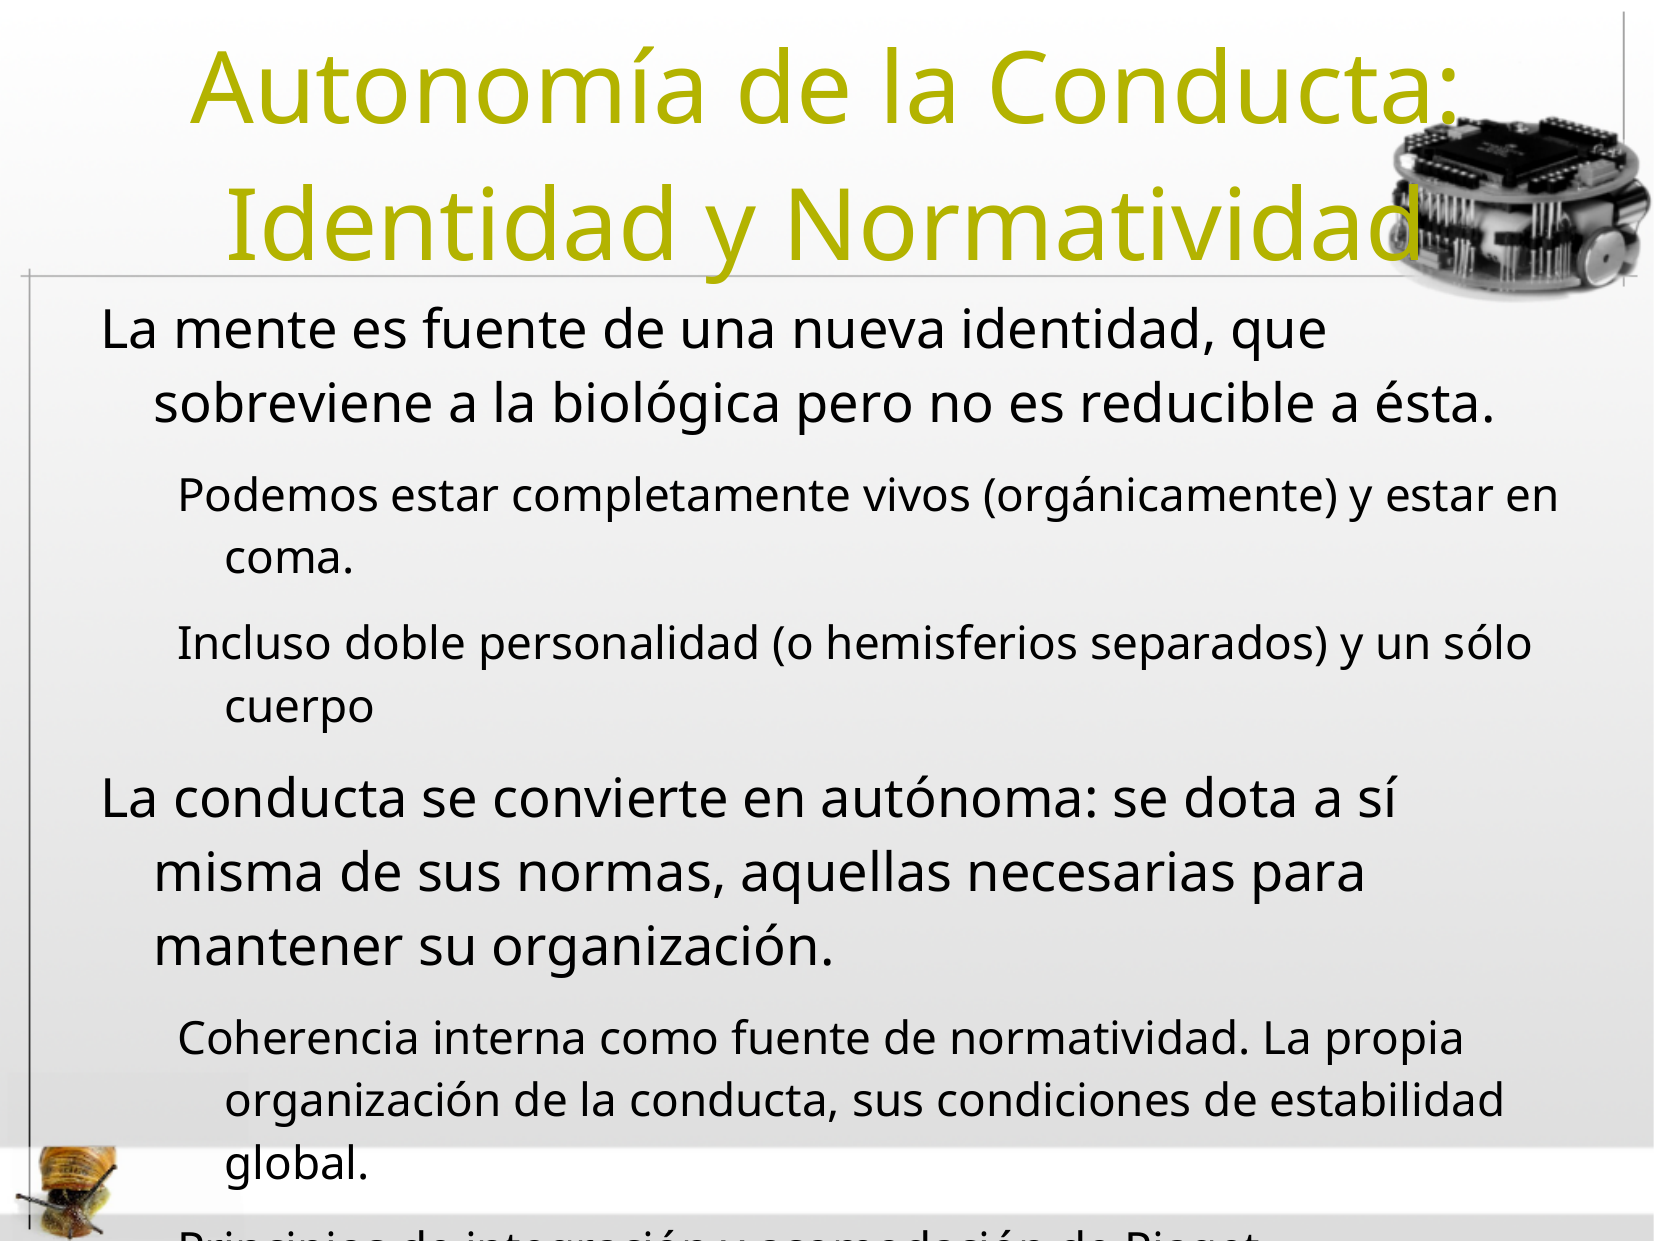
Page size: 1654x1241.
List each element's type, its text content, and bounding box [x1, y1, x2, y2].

list La mente es fuente de una nueva identidad, que sobreviene a la biológica pero no es reducible a ésta. Podemos estar completamente vivos (orgánicamente) y estar en coma. Incluso doble personalidad (o hemisferios separados) y un sólo cuerpo La conducta se convierte en autónoma: se dota a sí misma de sus normas, aquellas necesarias para mantener su organización. Coherencia interna como fuente de normatividad. La propia organización de la conducta, sus condiciones de estabilidad global. Principios de integración y acomodación de Piaget [82, 290, 1571, 1123]
picture [186, 1236, 198, 1241]
picture [0, 0, 1654, 1241]
title Autonomía de la Conducta: Identidad y Normatividad [82, 40, 1571, 266]
picture [1133, 1236, 1145, 1241]
